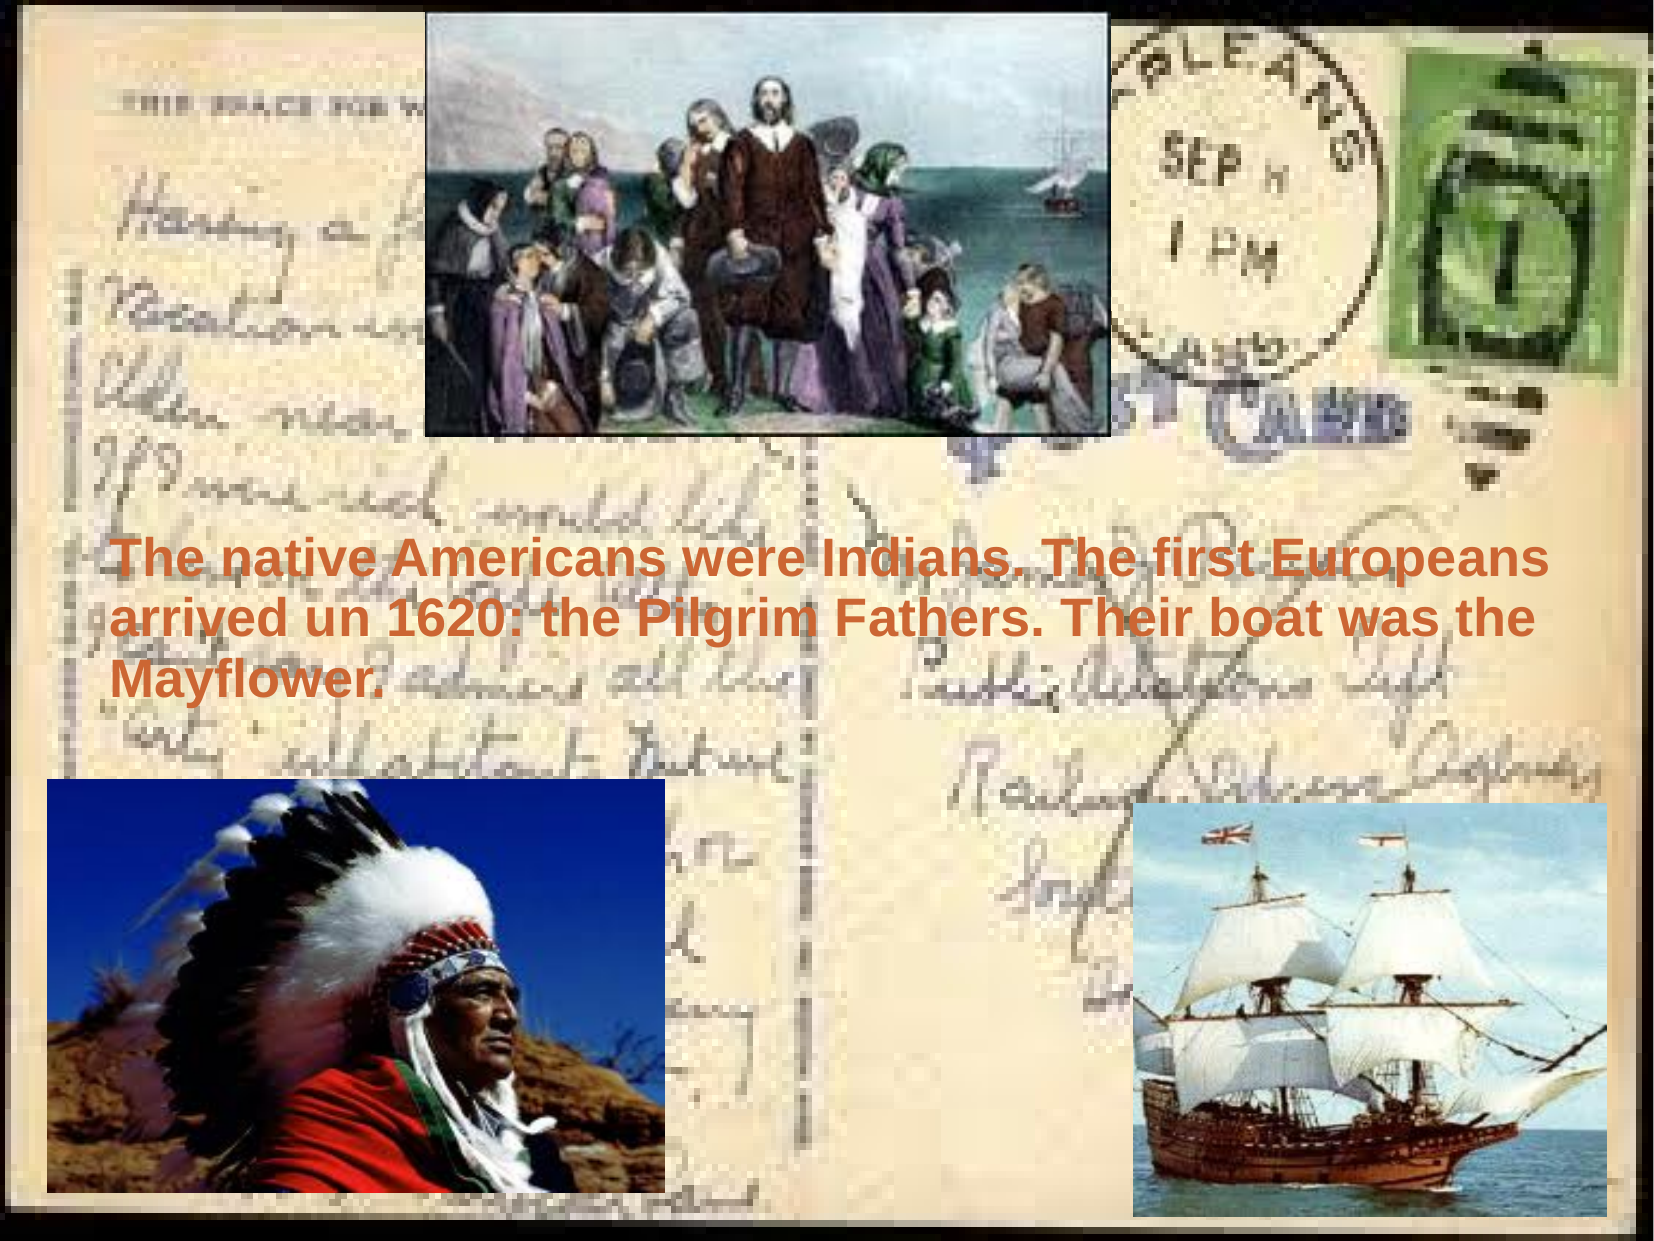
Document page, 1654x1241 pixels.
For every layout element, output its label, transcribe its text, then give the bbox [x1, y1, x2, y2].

text_box The native Americans were Indians. The first Europeans arrived un 1620: the Pilgrim Fathers. Their boat was the Mayflower. [94, 519, 1630, 721]
picture [0, 0, 1654, 1241]
